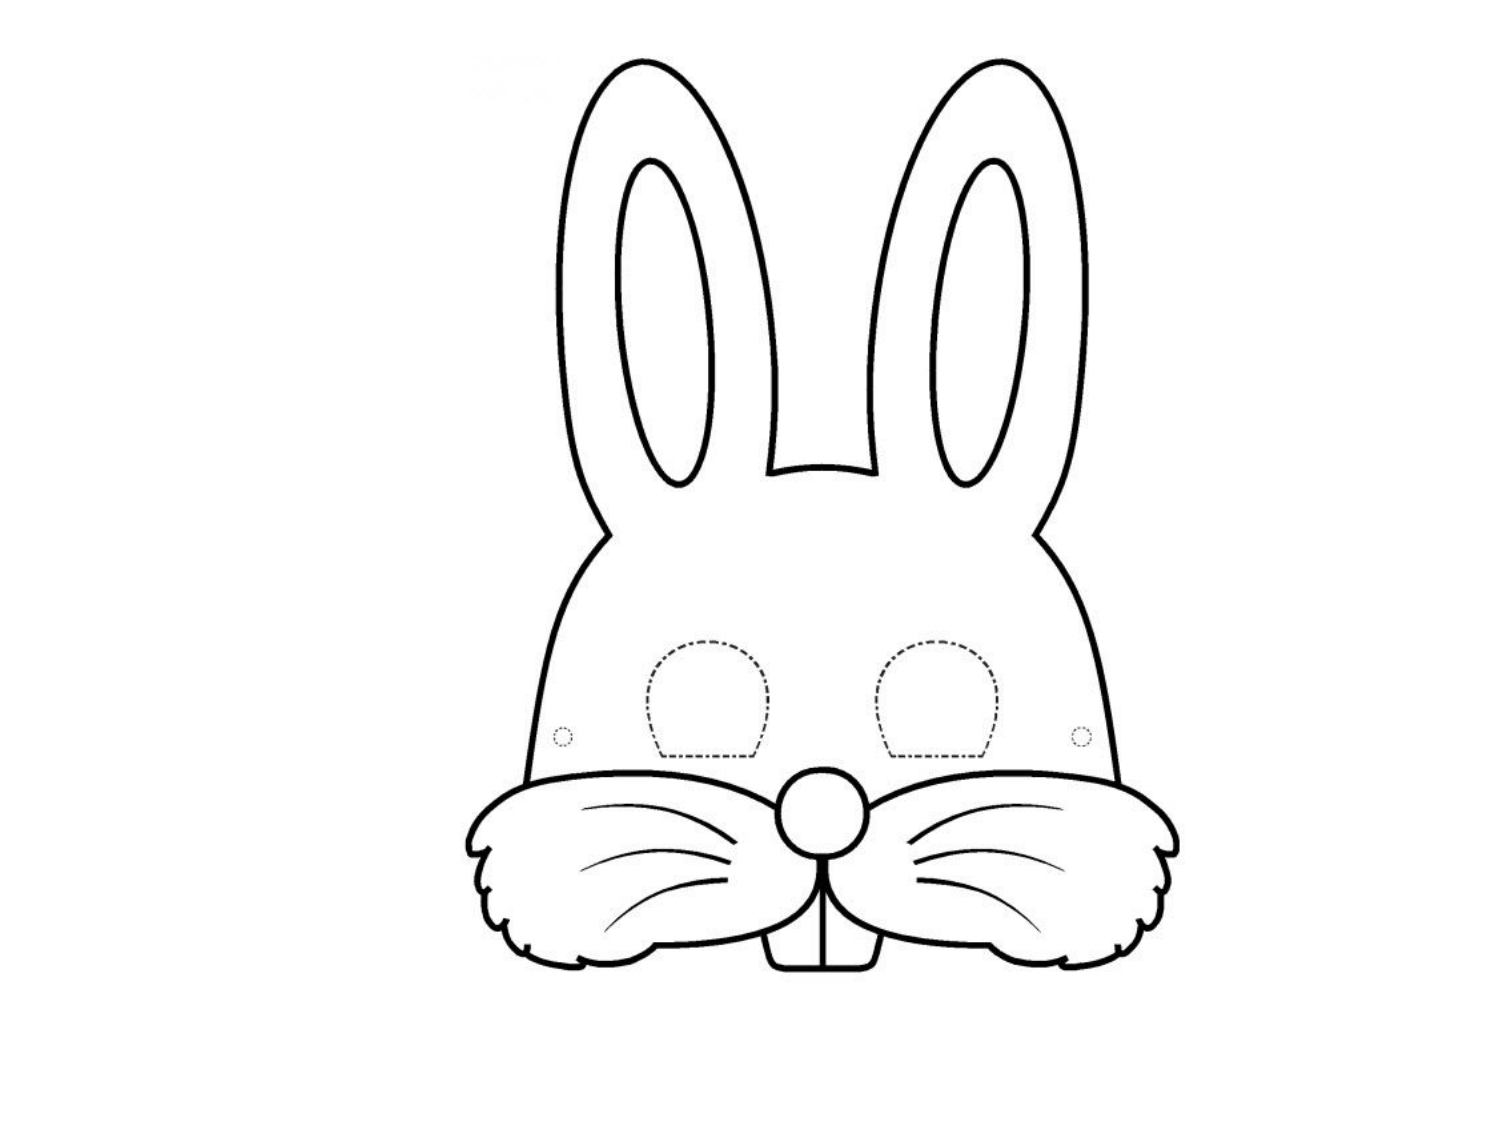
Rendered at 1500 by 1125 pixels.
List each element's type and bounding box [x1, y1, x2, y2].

picture [418, 45, 1217, 993]
